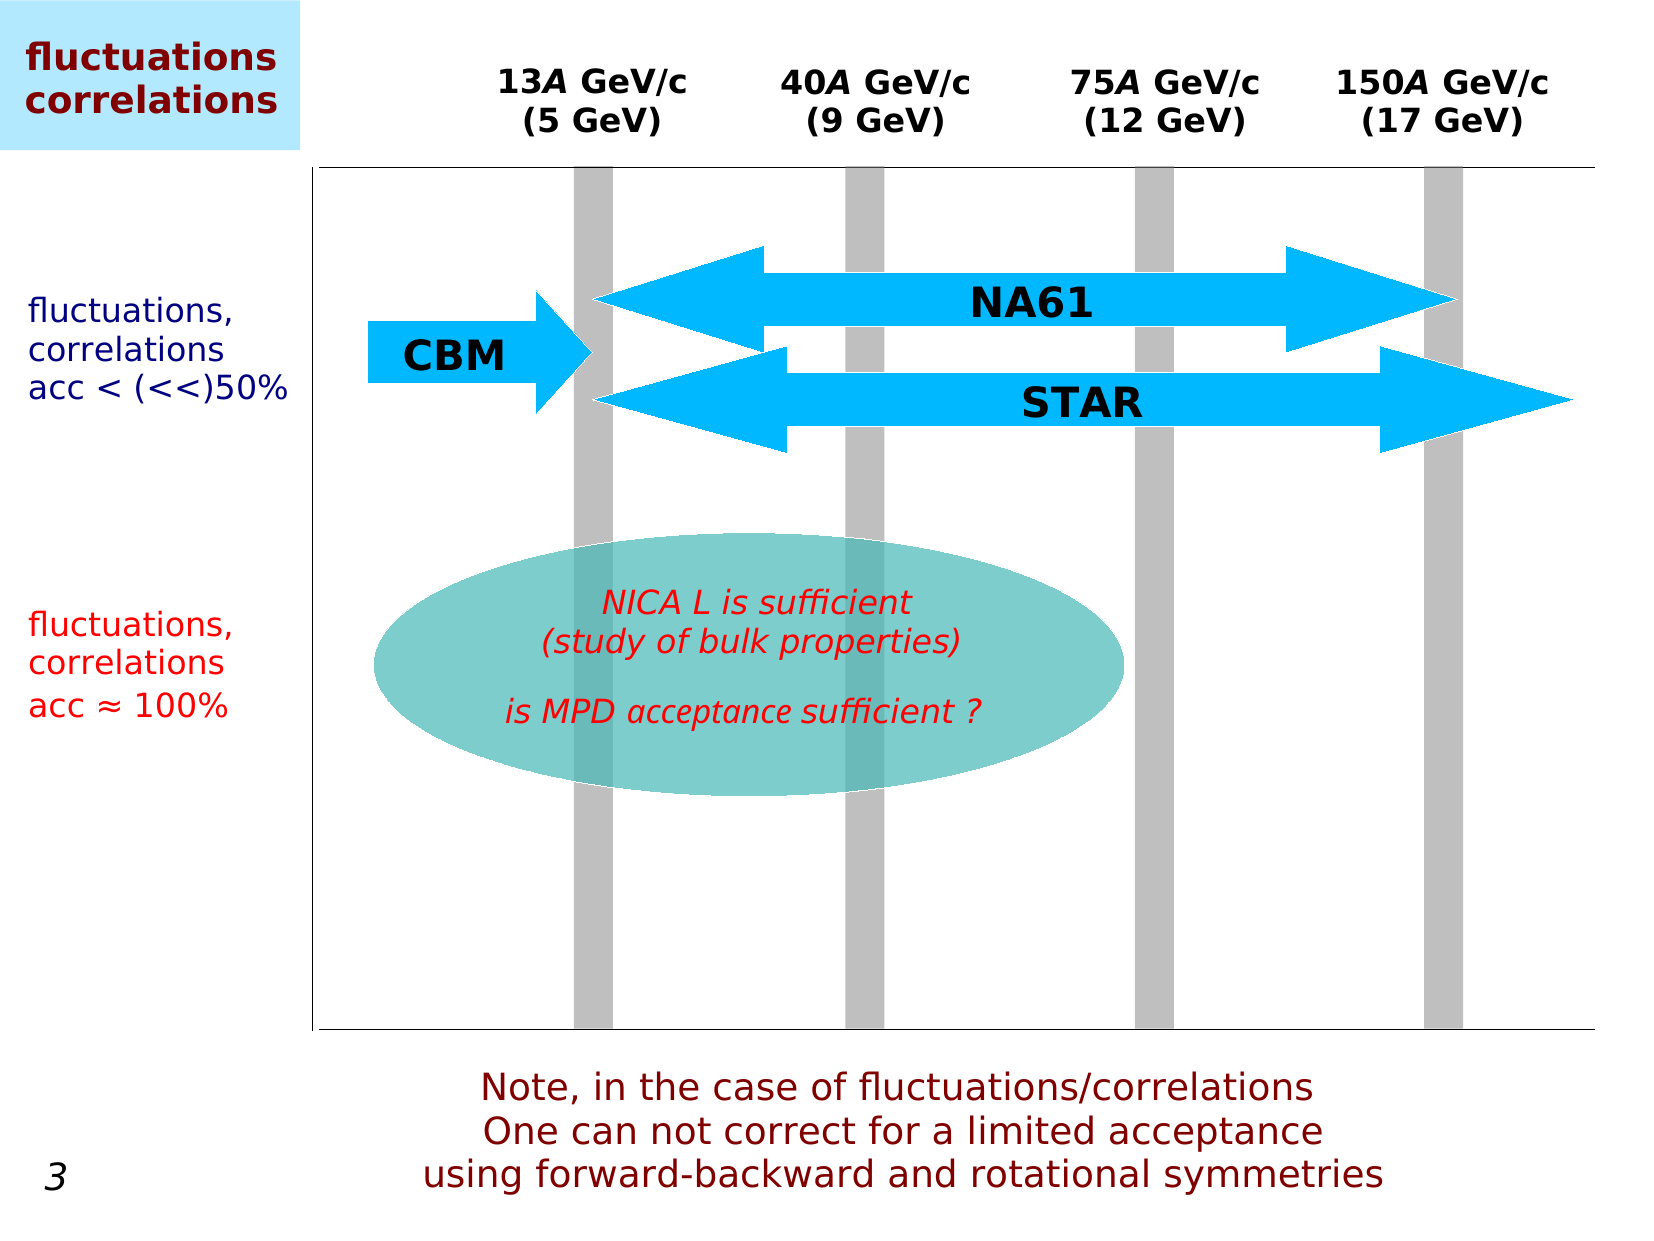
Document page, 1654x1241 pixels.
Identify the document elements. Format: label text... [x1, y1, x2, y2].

text_box is MPD acceptance sufficient ? [504, 688, 1024, 730]
text_box CBM [402, 331, 507, 381]
text_box fluctuations correlations [24, 35, 279, 123]
text_box [0, 0, 301, 151]
text_box 150A GeV/c (17 GeV) [1335, 63, 1550, 141]
text_box NICA L is sufficient (study of bulk properties) [540, 584, 1067, 700]
text_box 13A GeV/c (5 GeV) [496, 63, 688, 141]
text_box 75A GeV/c (12 GeV) [1069, 63, 1261, 141]
text_box Note, in the case of fluctuations/correlations One can not correct for a limited acceptance using forward-backward and rotational symmetries [422, 1066, 1386, 1197]
text_box 40A GeV/c (9 GeV) [780, 63, 972, 141]
text_box STAR [1020, 378, 1164, 428]
text_box fluctuations, correlations acc ≈ 100% [28, 605, 303, 724]
text_box fluctuations, correlations acc < (<<)50% [27, 292, 302, 408]
text_box [367, 166, 1576, 1029]
text_box NA61 [969, 278, 1095, 327]
